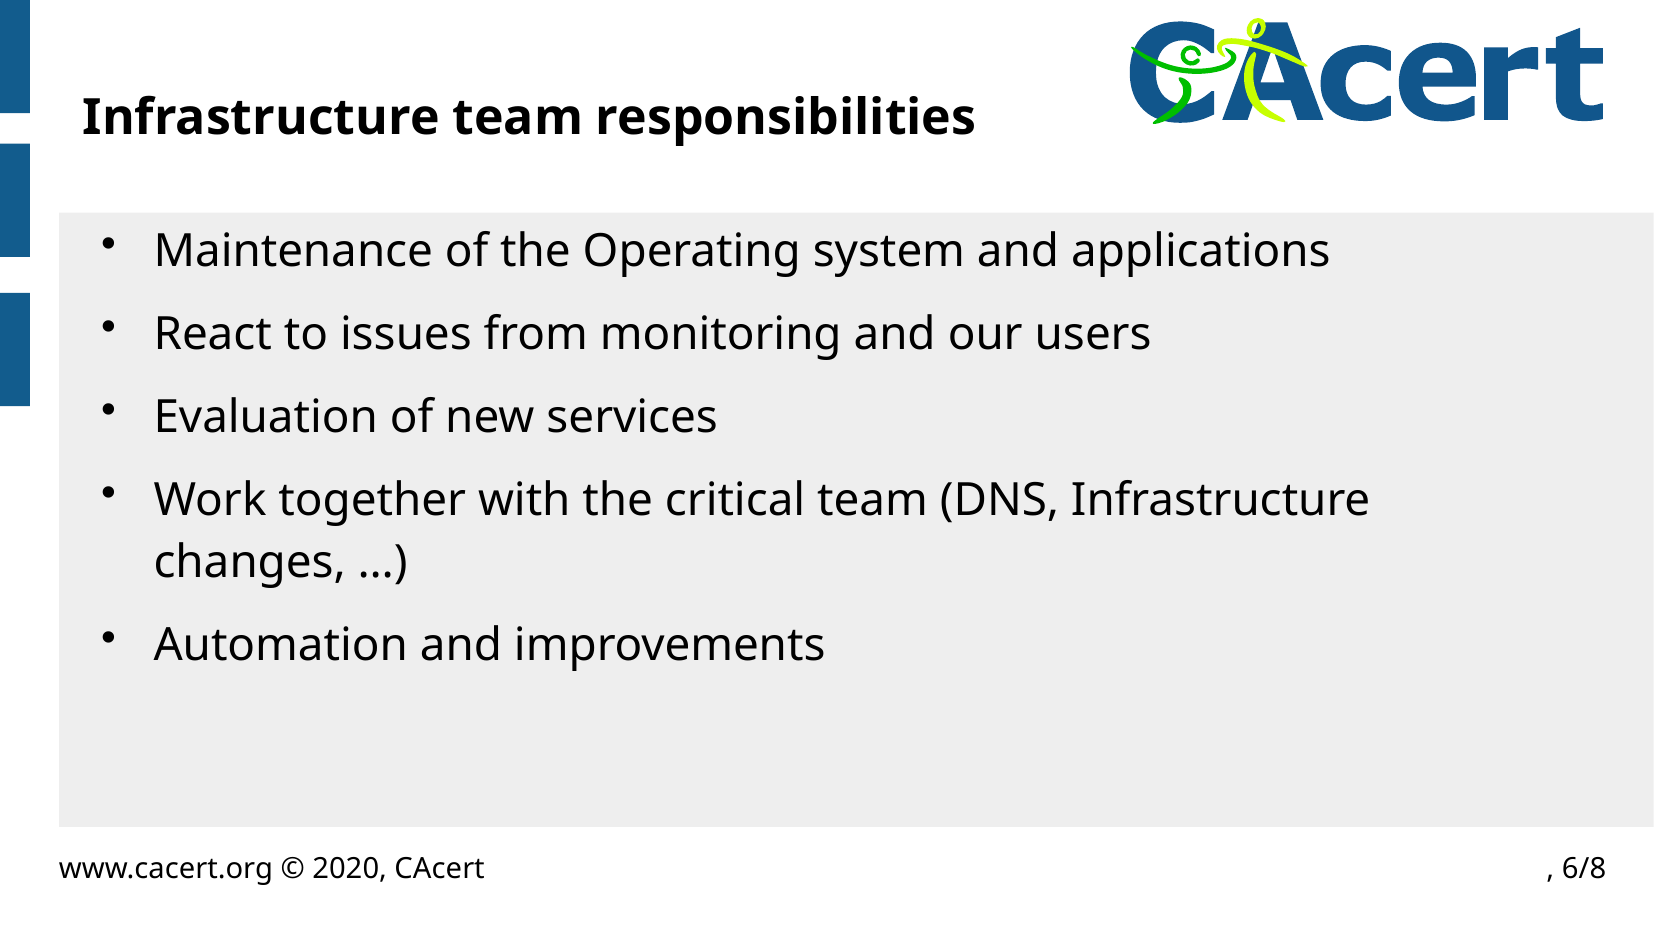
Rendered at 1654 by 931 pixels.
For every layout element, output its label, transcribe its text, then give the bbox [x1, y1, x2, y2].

list Maintenance of the Operating system and applications React to issues from monitoring and our users Evaluation of new services Work together with the critical team (DNS, Infrastructure changes, …) Automation and improvements [82, 217, 1571, 758]
title Infrastructure team responsibilities [82, 37, 1075, 193]
